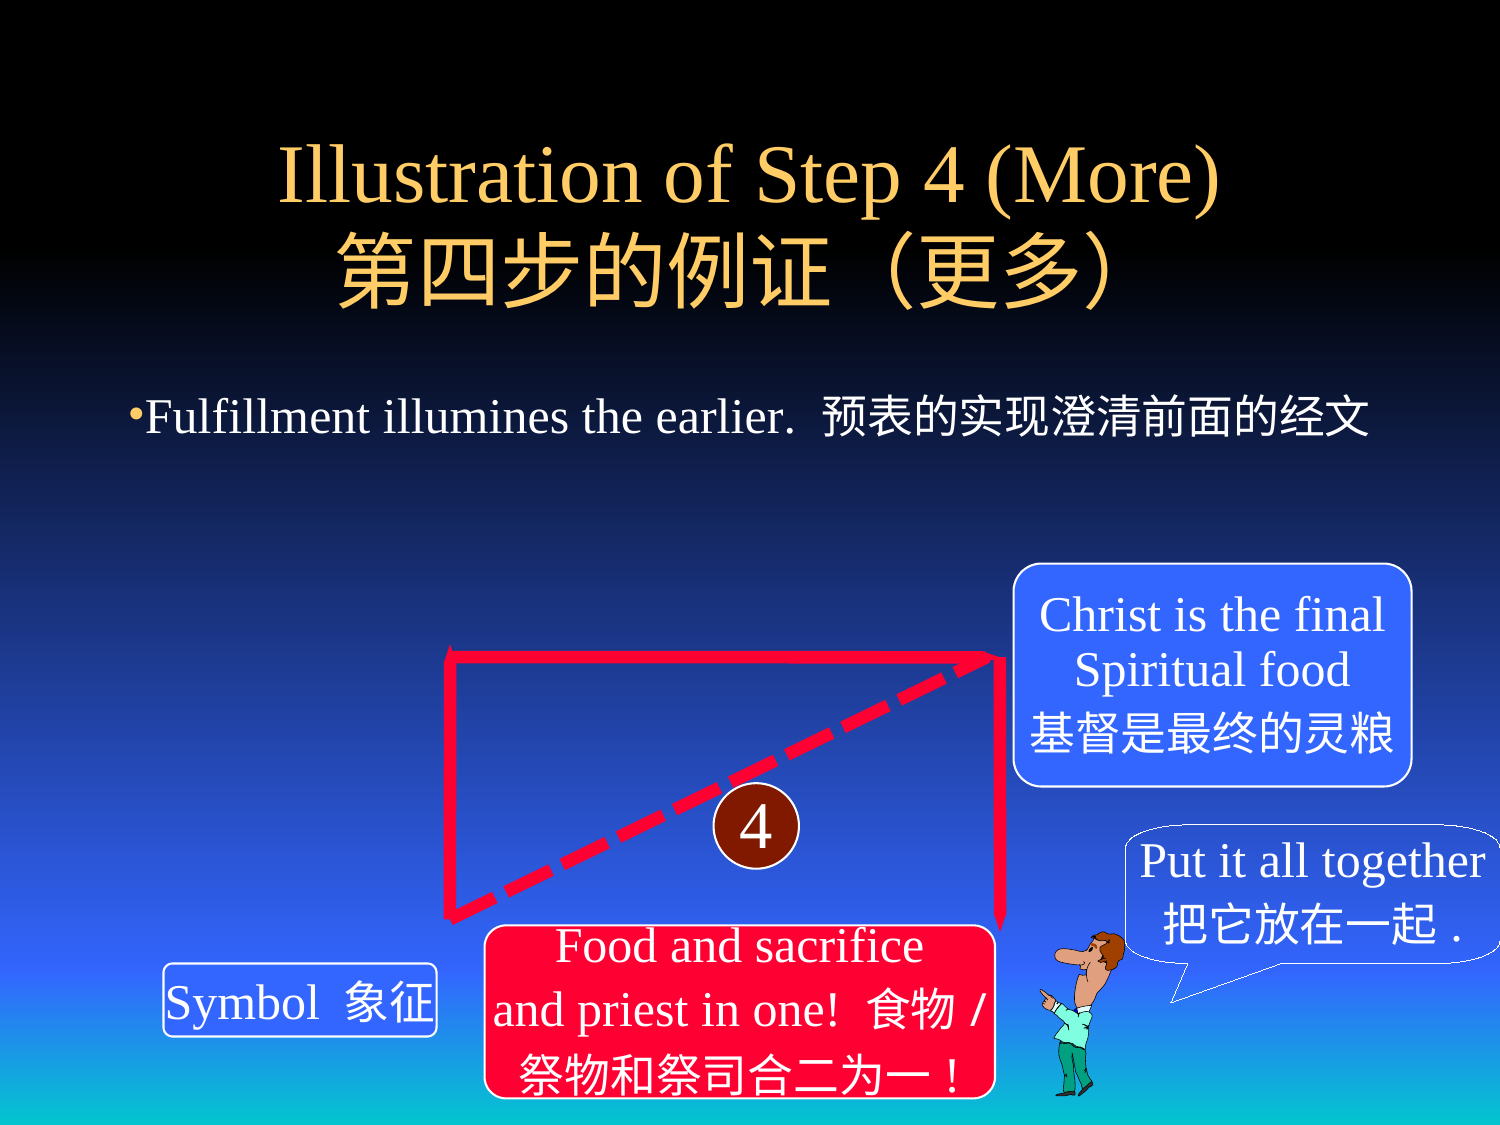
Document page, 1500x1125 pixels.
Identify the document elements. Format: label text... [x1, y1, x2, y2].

chart [1039, 931, 1126, 1097]
text_box Symbol 象征 [163, 963, 437, 1037]
text_box Put it all together 把它放在一起. [1125, 824, 1500, 1003]
text_box Fulfillment illumines the earlier. 预表的实现澄清前面的经文 [112, 375, 1388, 452]
text_box 4 [713, 783, 799, 869]
text_box Christ is the final Spiritual food 基督是最终的灵粮 [1013, 563, 1412, 787]
title Illustration of Step 4 (More) 第四步的例证（更多） [112, 110, 1388, 328]
text_box Food and sacrifice and priest in one! 食物/ 祭物和祭司合二为一! [484, 925, 996, 1099]
